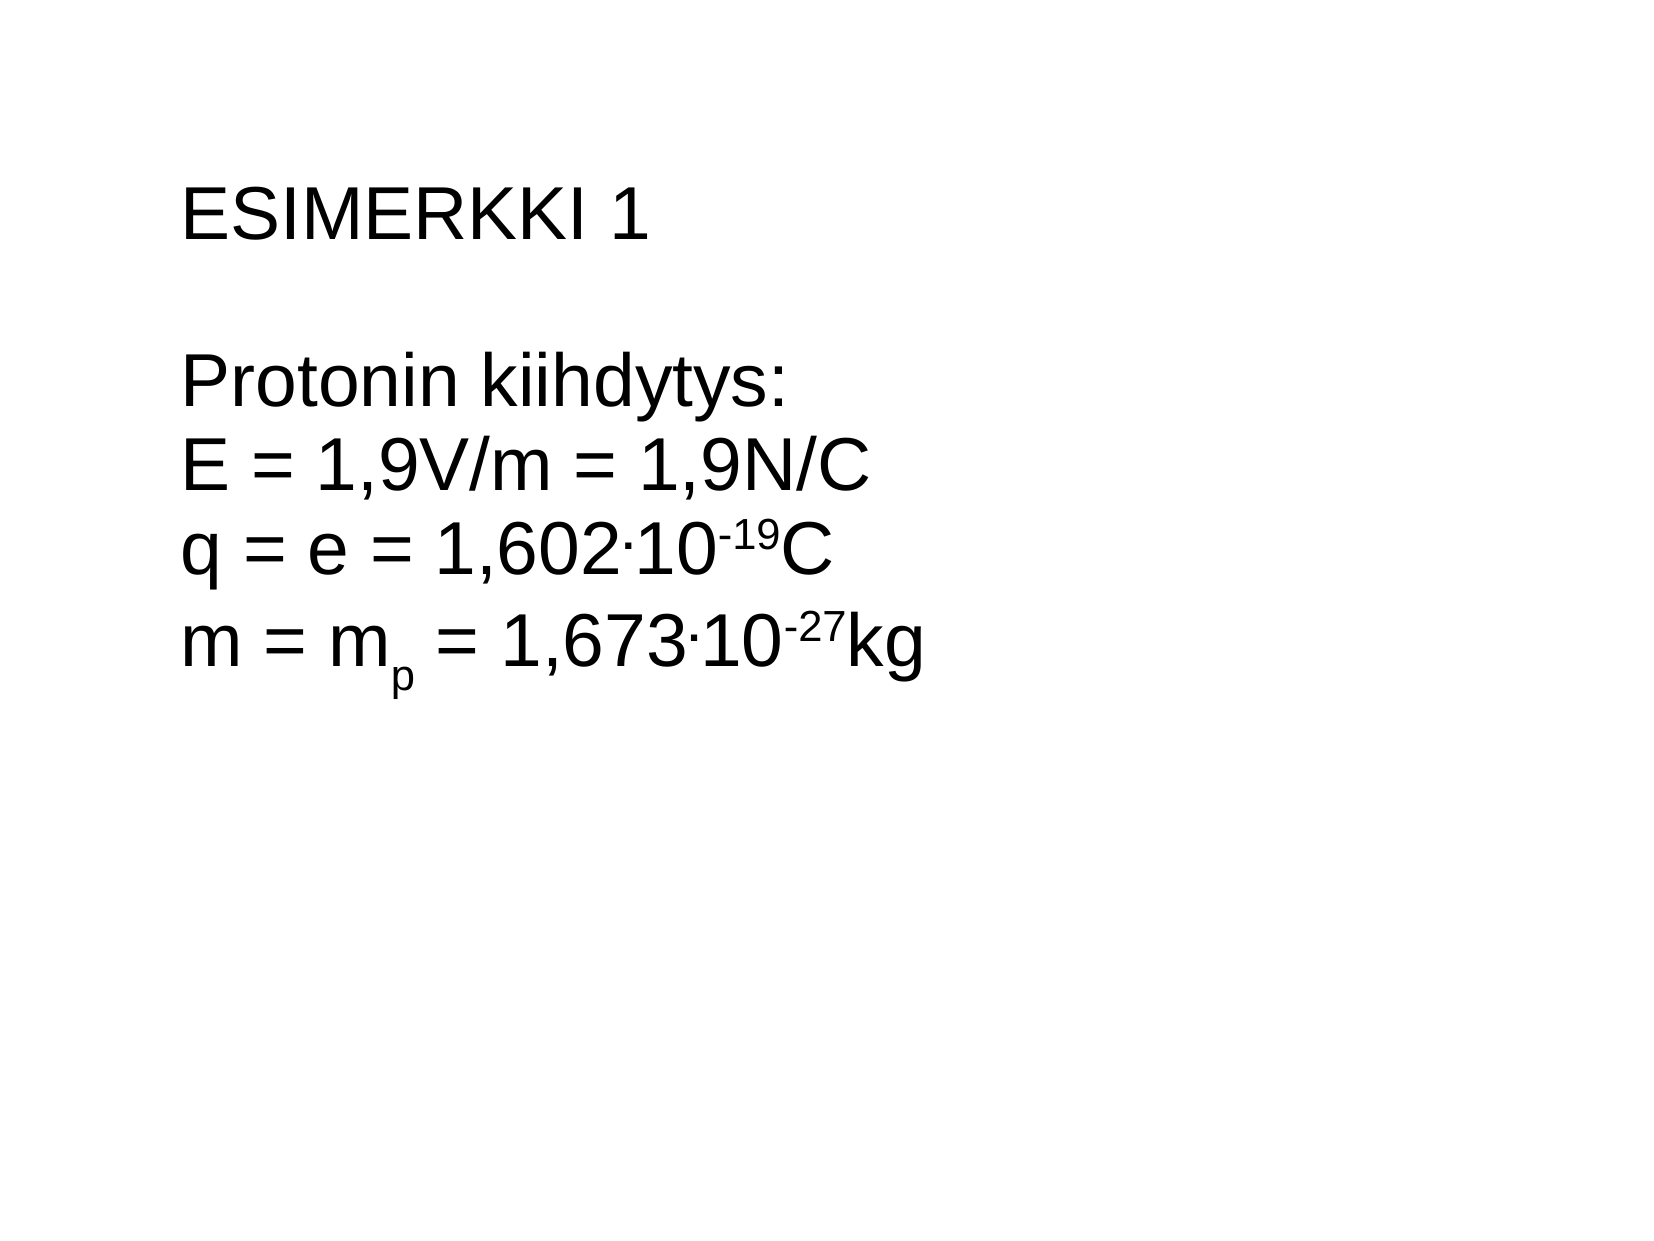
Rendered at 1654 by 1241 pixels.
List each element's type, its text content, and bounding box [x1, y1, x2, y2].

text_box ESIMERKKI 1 Protonin kiihdytys: E = 1,9V/m = 1,9N/C q = e = 1,602.10-19C m = mp = 1,673.10-27kg [165, 165, 1394, 1241]
